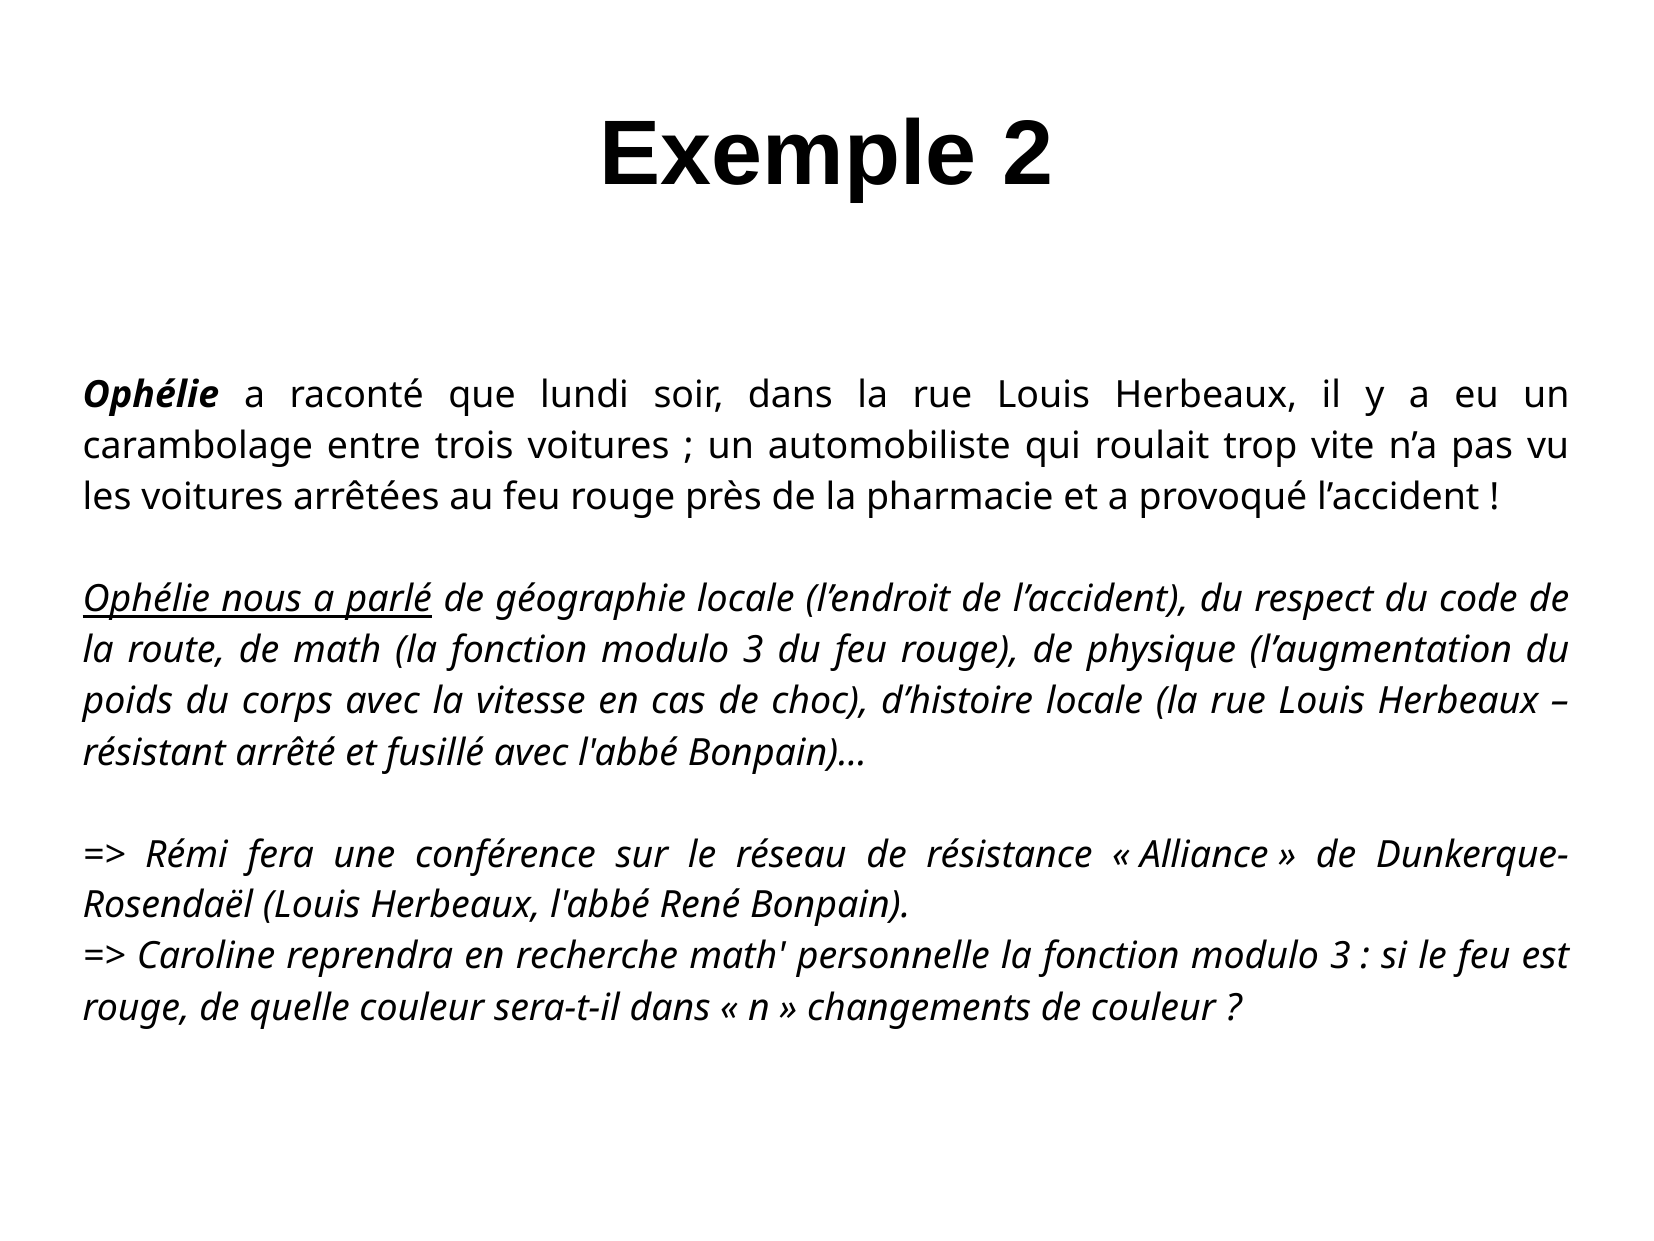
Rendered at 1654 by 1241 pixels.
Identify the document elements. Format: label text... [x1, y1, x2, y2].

subtitle Ophélie a raconté que lundi soir, dans la rue Louis Herbeaux, il y a eu un carambolage entre trois voitures ; un automobiliste qui roulait trop vite n’a pas vu les voitures arrêtées au feu rouge près de la pharmacie et a provoqué l’accident ! Ophélie nous a parlé de géographie locale (l’endroit de l’accident), du respect du code de la route, de math (la fonction modulo 3 du feu rouge), de physique (l’augmentation du poids du corps avec la vitesse en cas de choc), d’histoire locale (la rue Louis Herbeaux – résistant arrêté et fusillé avec l'abbé Bonpain)... => Rémi fera une conférence sur le réseau de résistance « Alliance » de Dunkerque-Rosendaël (Louis Herbeaux, l'abbé René Bonpain). => Caroline reprendra en recherche math' personnelle la fonction modulo 3 : si le feu est rouge, de quelle couleur sera-t-il dans « n » changements de couleur ? [82, 290, 1571, 1109]
title Exemple 2 [82, 49, 1571, 257]
